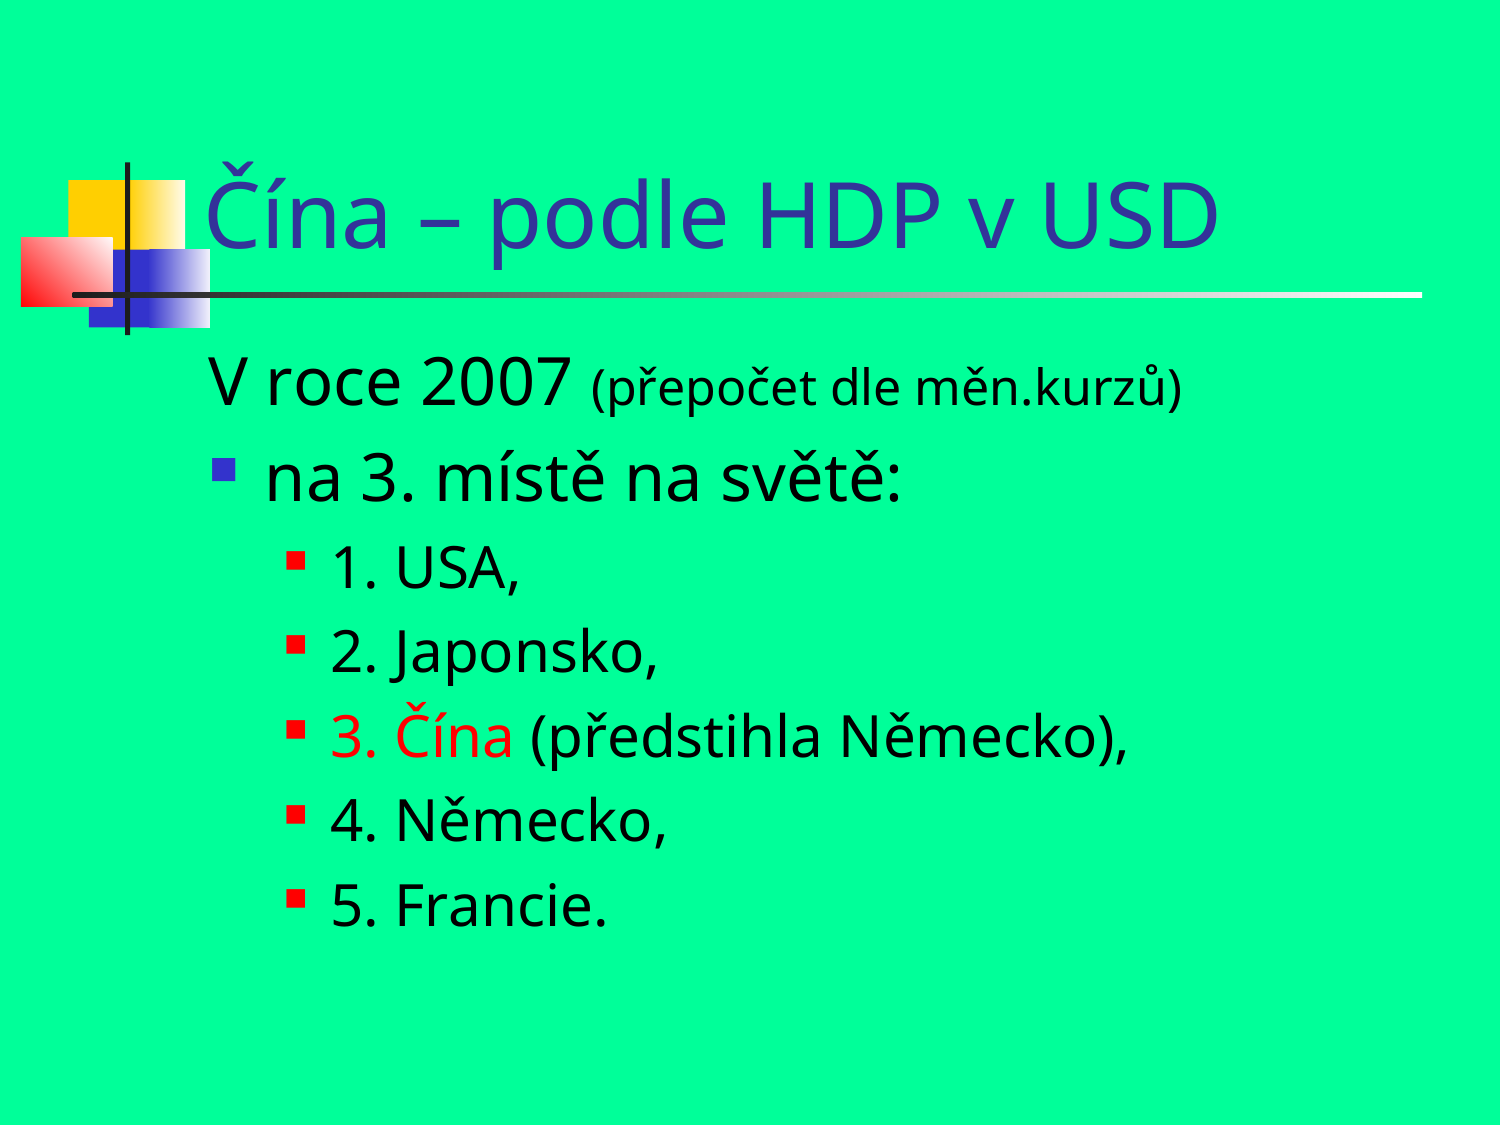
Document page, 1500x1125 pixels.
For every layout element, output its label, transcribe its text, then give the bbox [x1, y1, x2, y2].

title Čína – podle HDP v USD [188, 35, 1468, 276]
list V roce 2007 (přepočet dle měn.kurzů) na 3. místě na světě: 1. USA, 2. Japonsko, 3. Čína (předstihla Německo), 4. Německo, 5. Francie. [193, 331, 1469, 1043]
